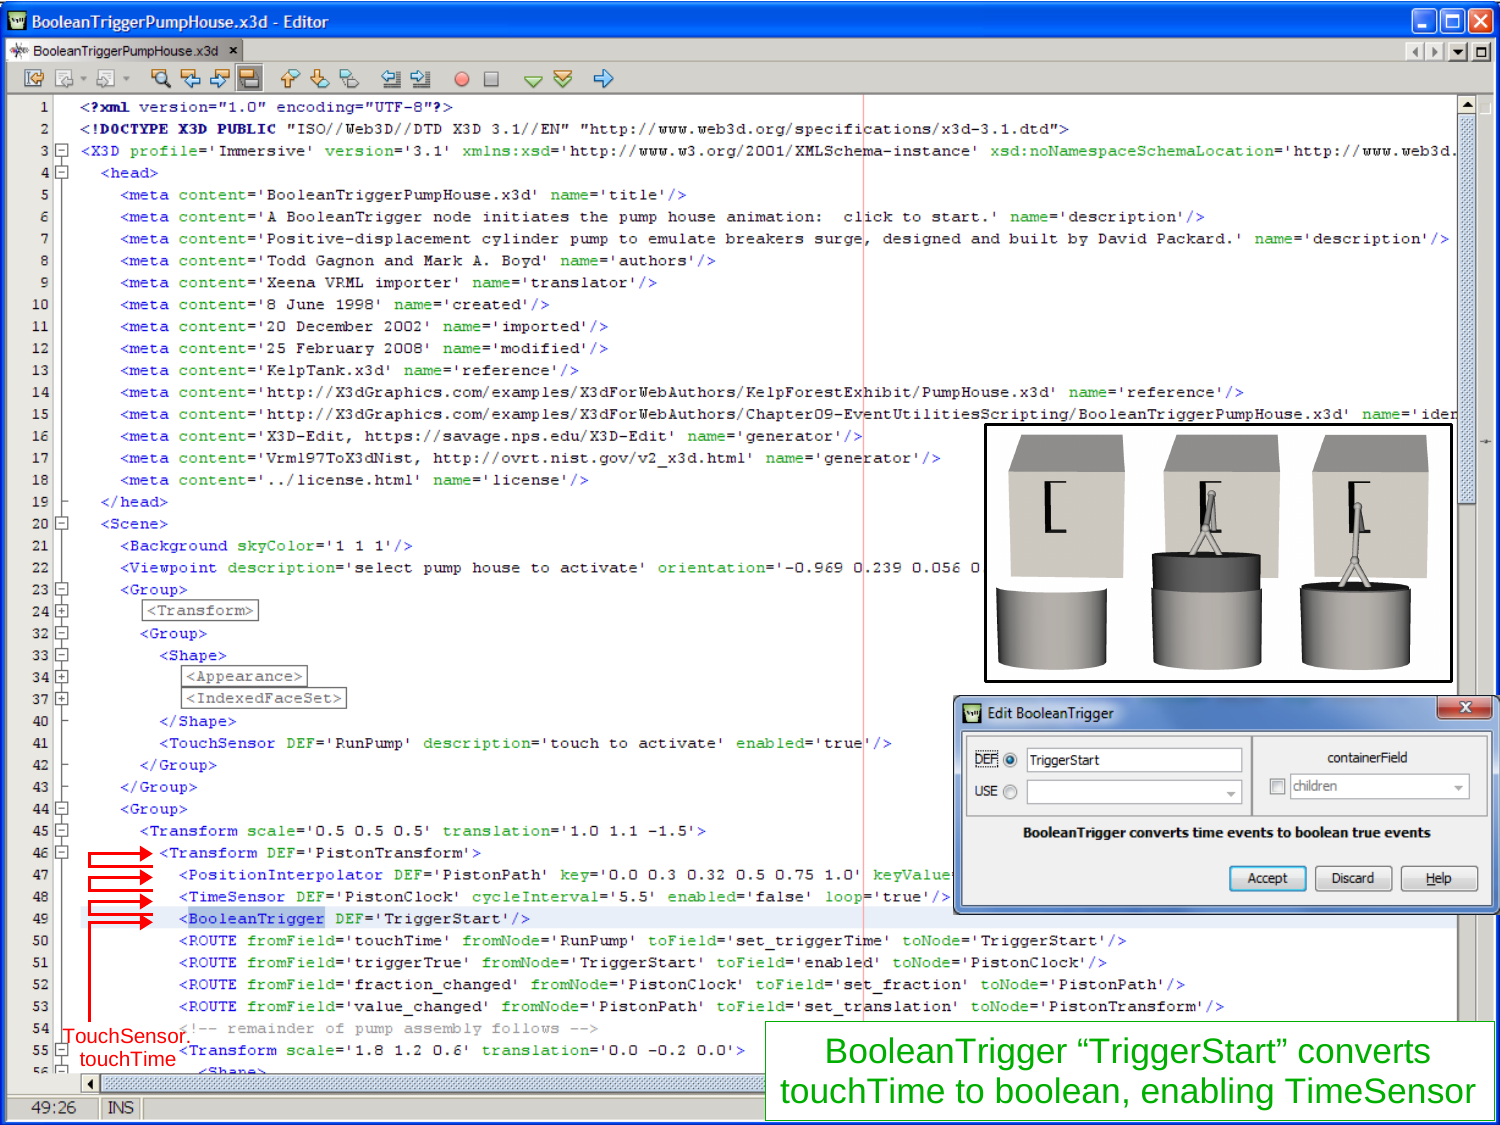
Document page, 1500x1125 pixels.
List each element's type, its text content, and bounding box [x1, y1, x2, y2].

text_box TouchSensor. touchTime [47, 1017, 207, 1078]
text_box BooleanTrigger “TriggerStart” converts touchTime to boolean, enabling TimeSensor [765, 1021, 1495, 1121]
picture [0, 1, 1500, 1125]
